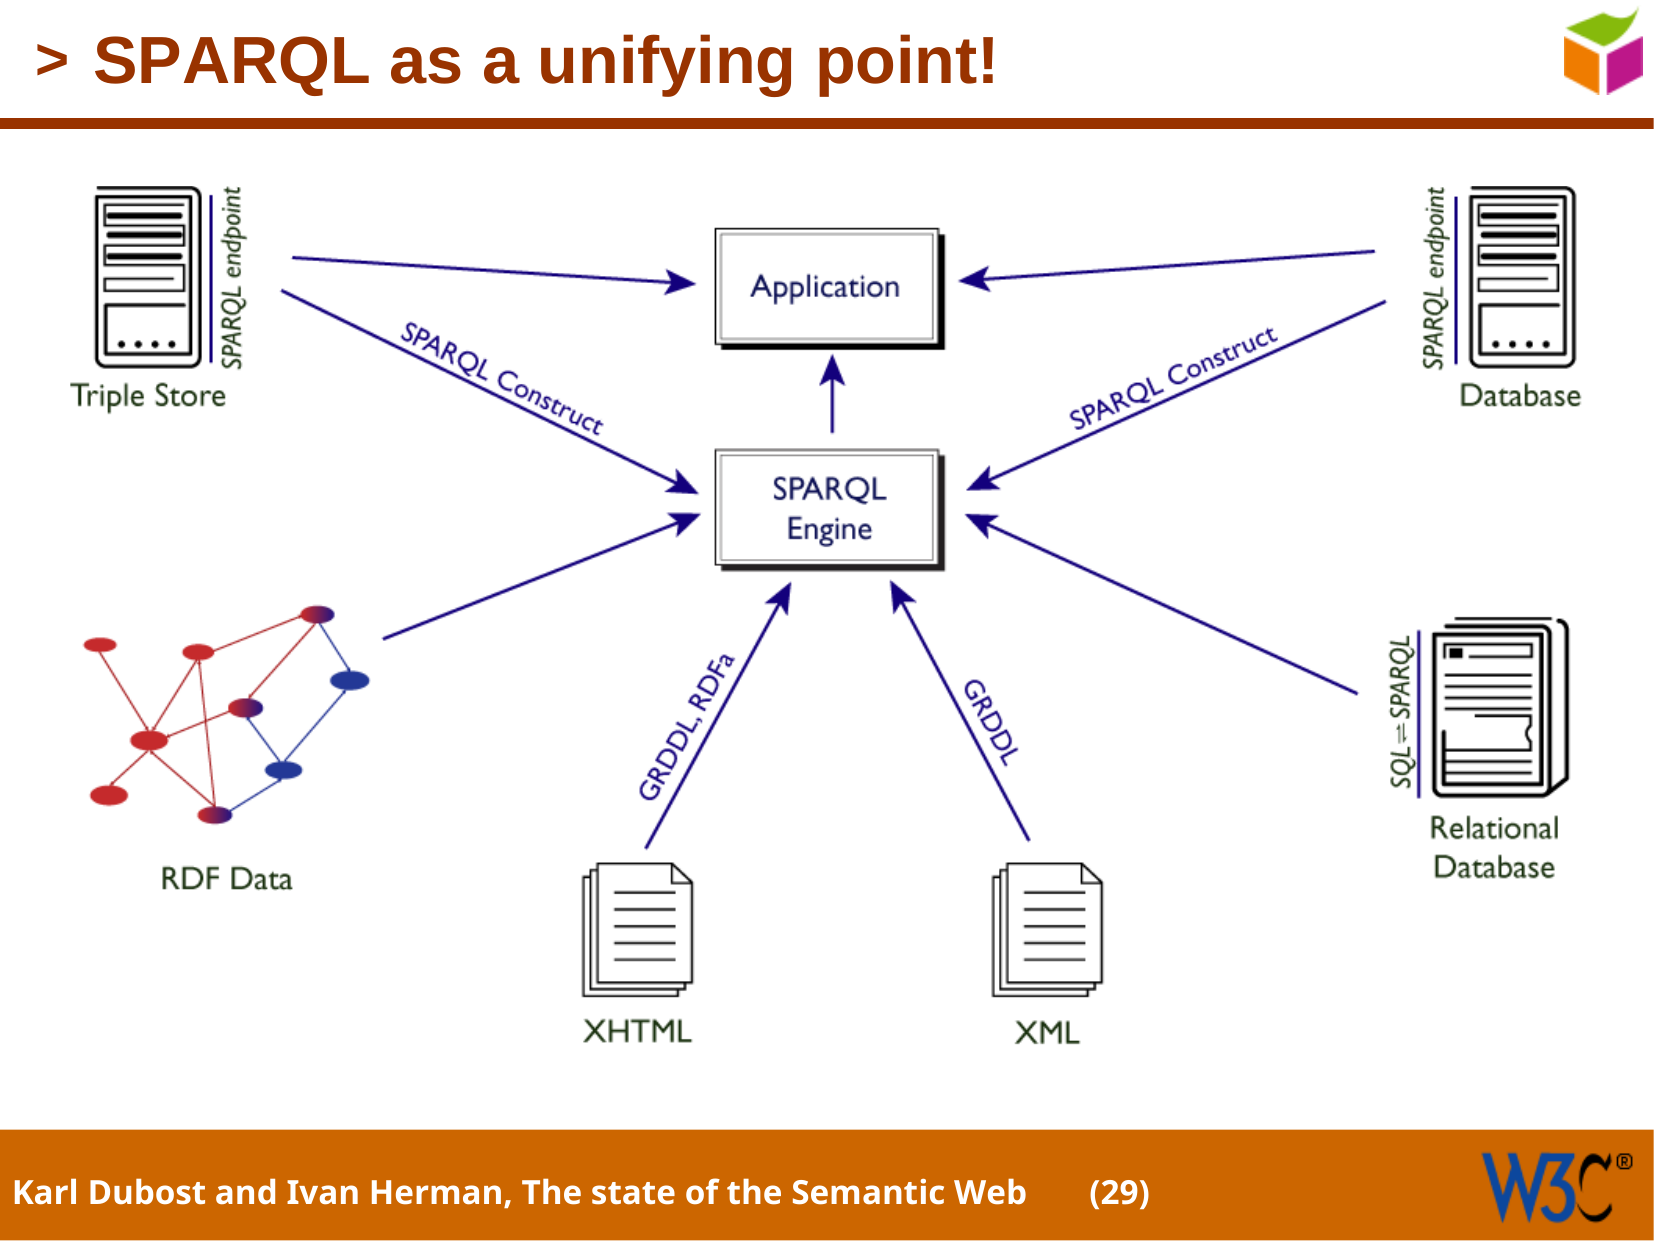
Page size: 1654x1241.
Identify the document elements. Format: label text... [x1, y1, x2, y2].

picture [1477, 1149, 1639, 1228]
title SPARQL as a unifying point! [93, 0, 1493, 119]
picture [1564, 5, 1643, 95]
picture [69, 186, 1583, 1052]
